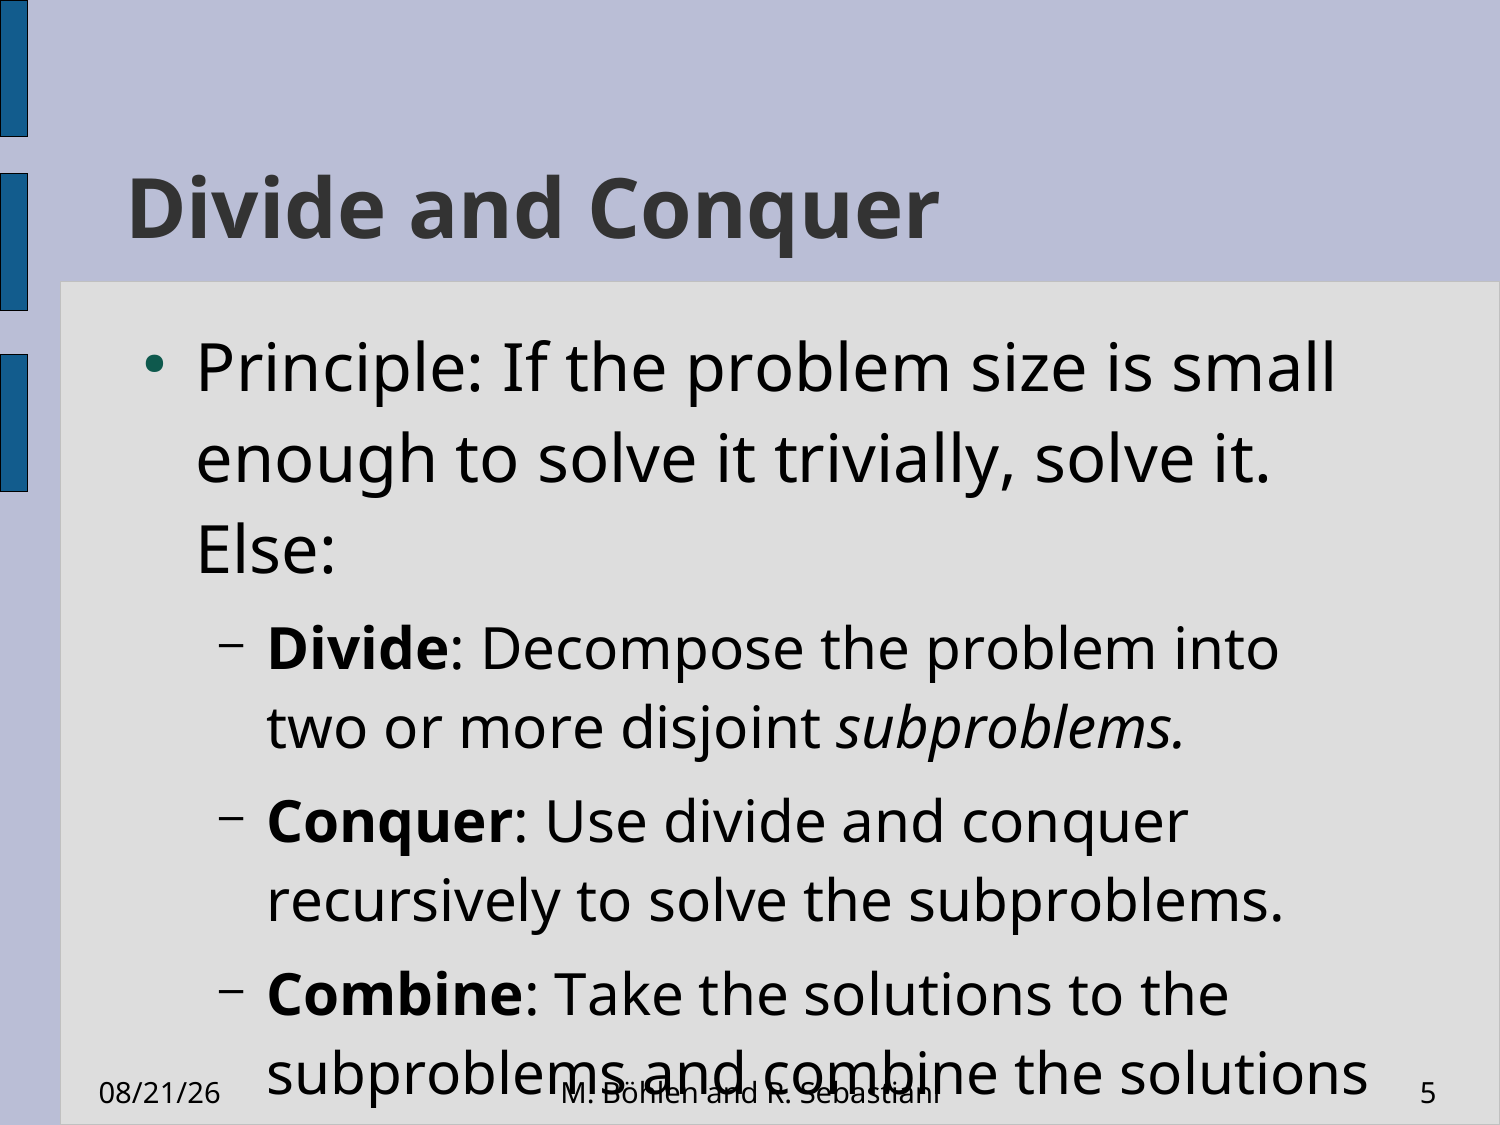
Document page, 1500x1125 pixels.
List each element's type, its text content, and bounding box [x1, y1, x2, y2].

list Principle: If the problem size is small enough to solve it trivially, solve it. Else: Divide: Decompose the problem into two or more disjoint subproblems. Conquer: Use divide and conquer recursively to solve the subproblems. Combine: Take the solutions to the subproblems and combine the solutions into a solution for the original problem. [110, 312, 1392, 1037]
title Divide and Conquer [110, 67, 1392, 271]
